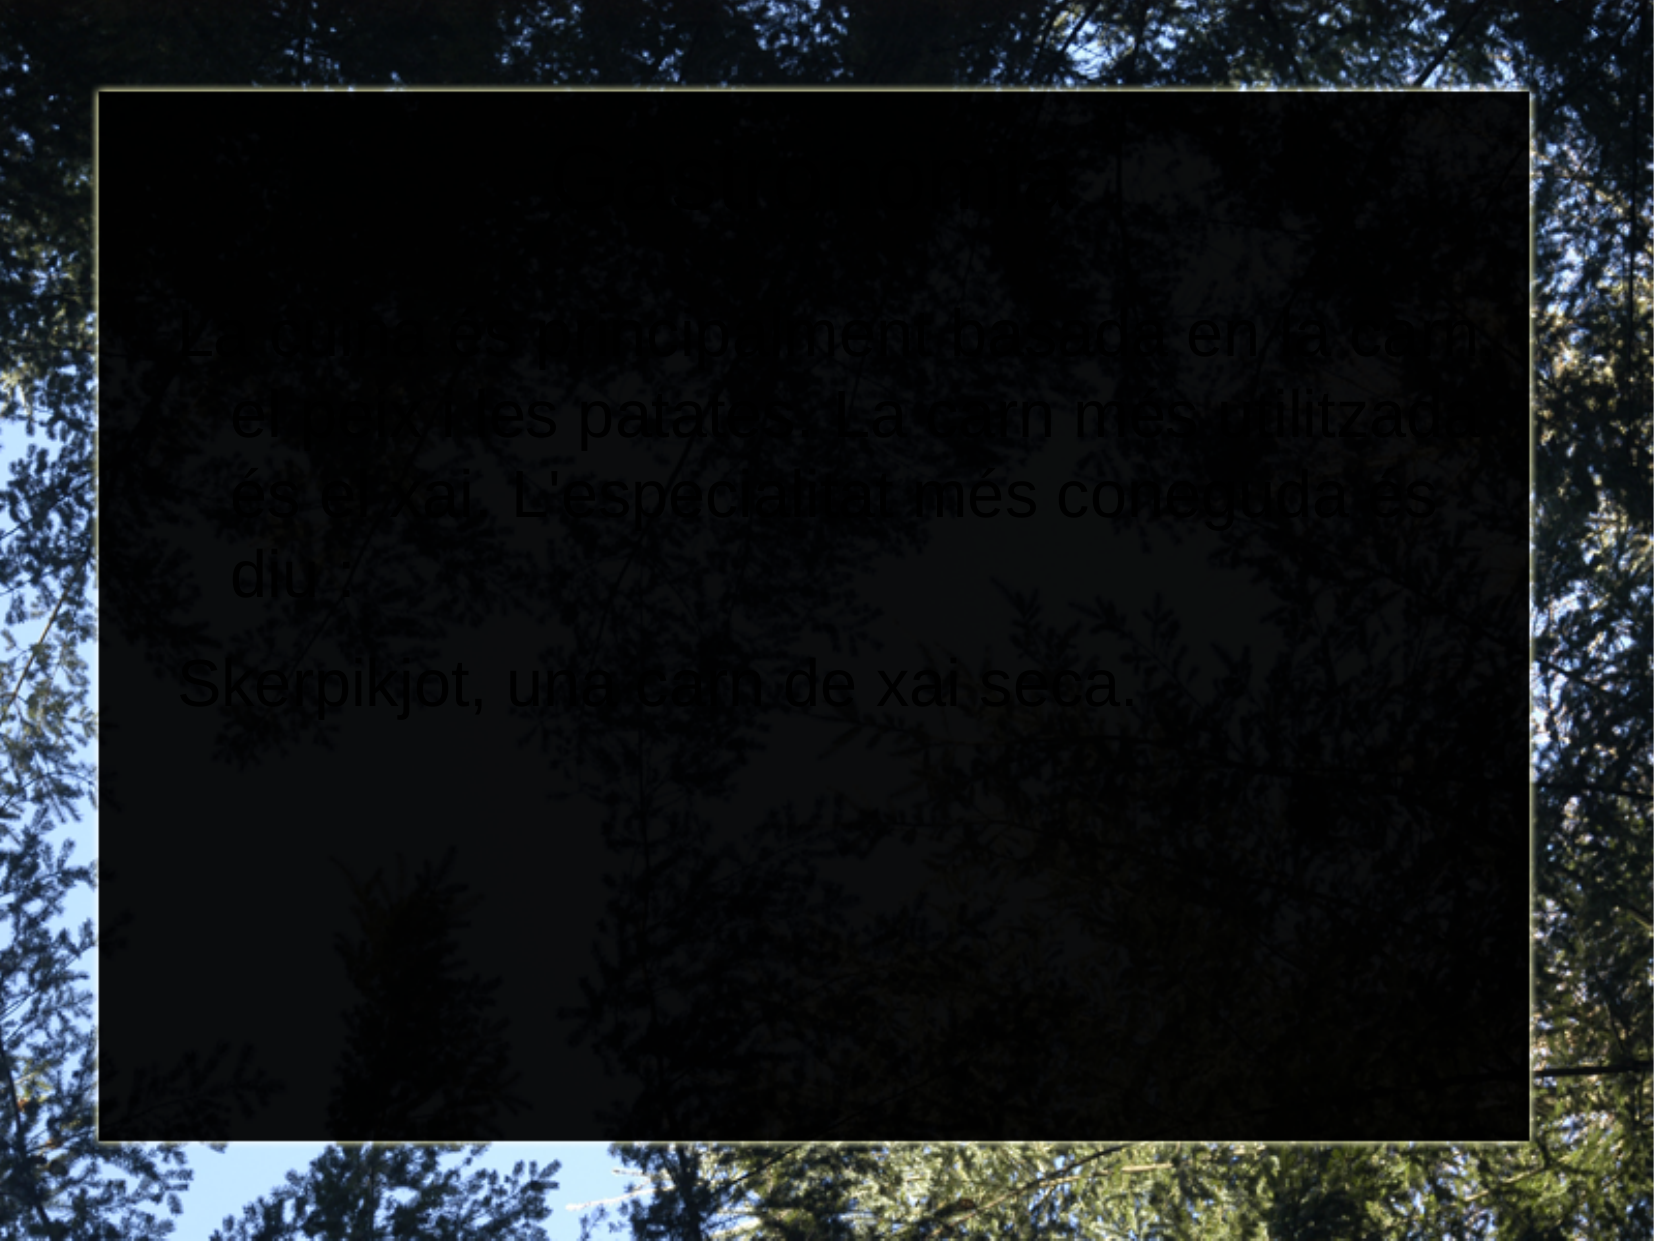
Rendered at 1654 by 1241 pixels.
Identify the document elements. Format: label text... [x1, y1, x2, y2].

title Gastronomia [88, 88, 1536, 257]
list La cuina és principalment basada en la carn, el peix i les patates. La carn més utilitzada és el xai. L'especialitat més coneguda és diu : Skerpikjot, una carn de xai seca. [88, 290, 1536, 1010]
